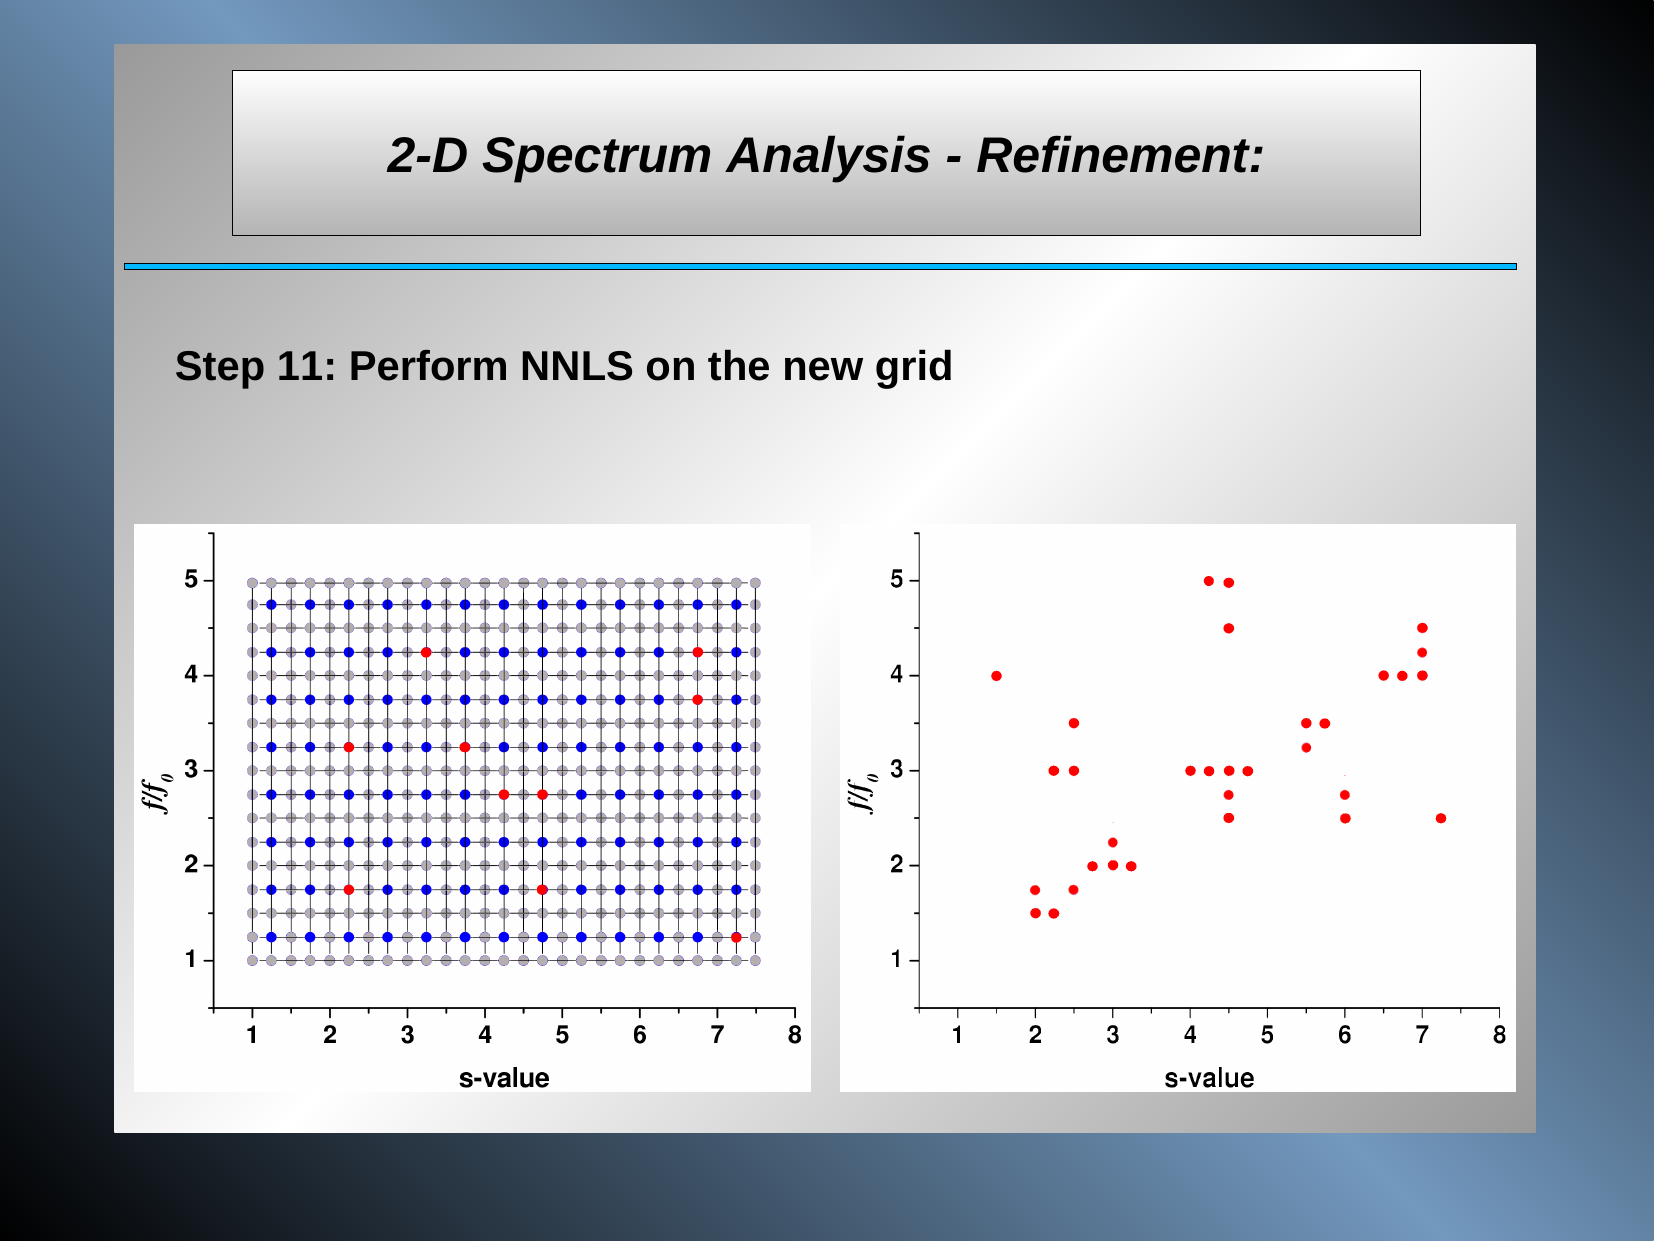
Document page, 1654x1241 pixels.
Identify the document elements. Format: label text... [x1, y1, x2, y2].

picture [840, 524, 1516, 1092]
text_box [124, 263, 1517, 270]
text_box 2-D Spectrum Analysis - Refinement: [246, 127, 1407, 183]
picture [134, 524, 811, 1092]
text_box Step 11: Perform NNLS on the new grid [137, 343, 1491, 390]
text_box [232, 70, 1421, 236]
